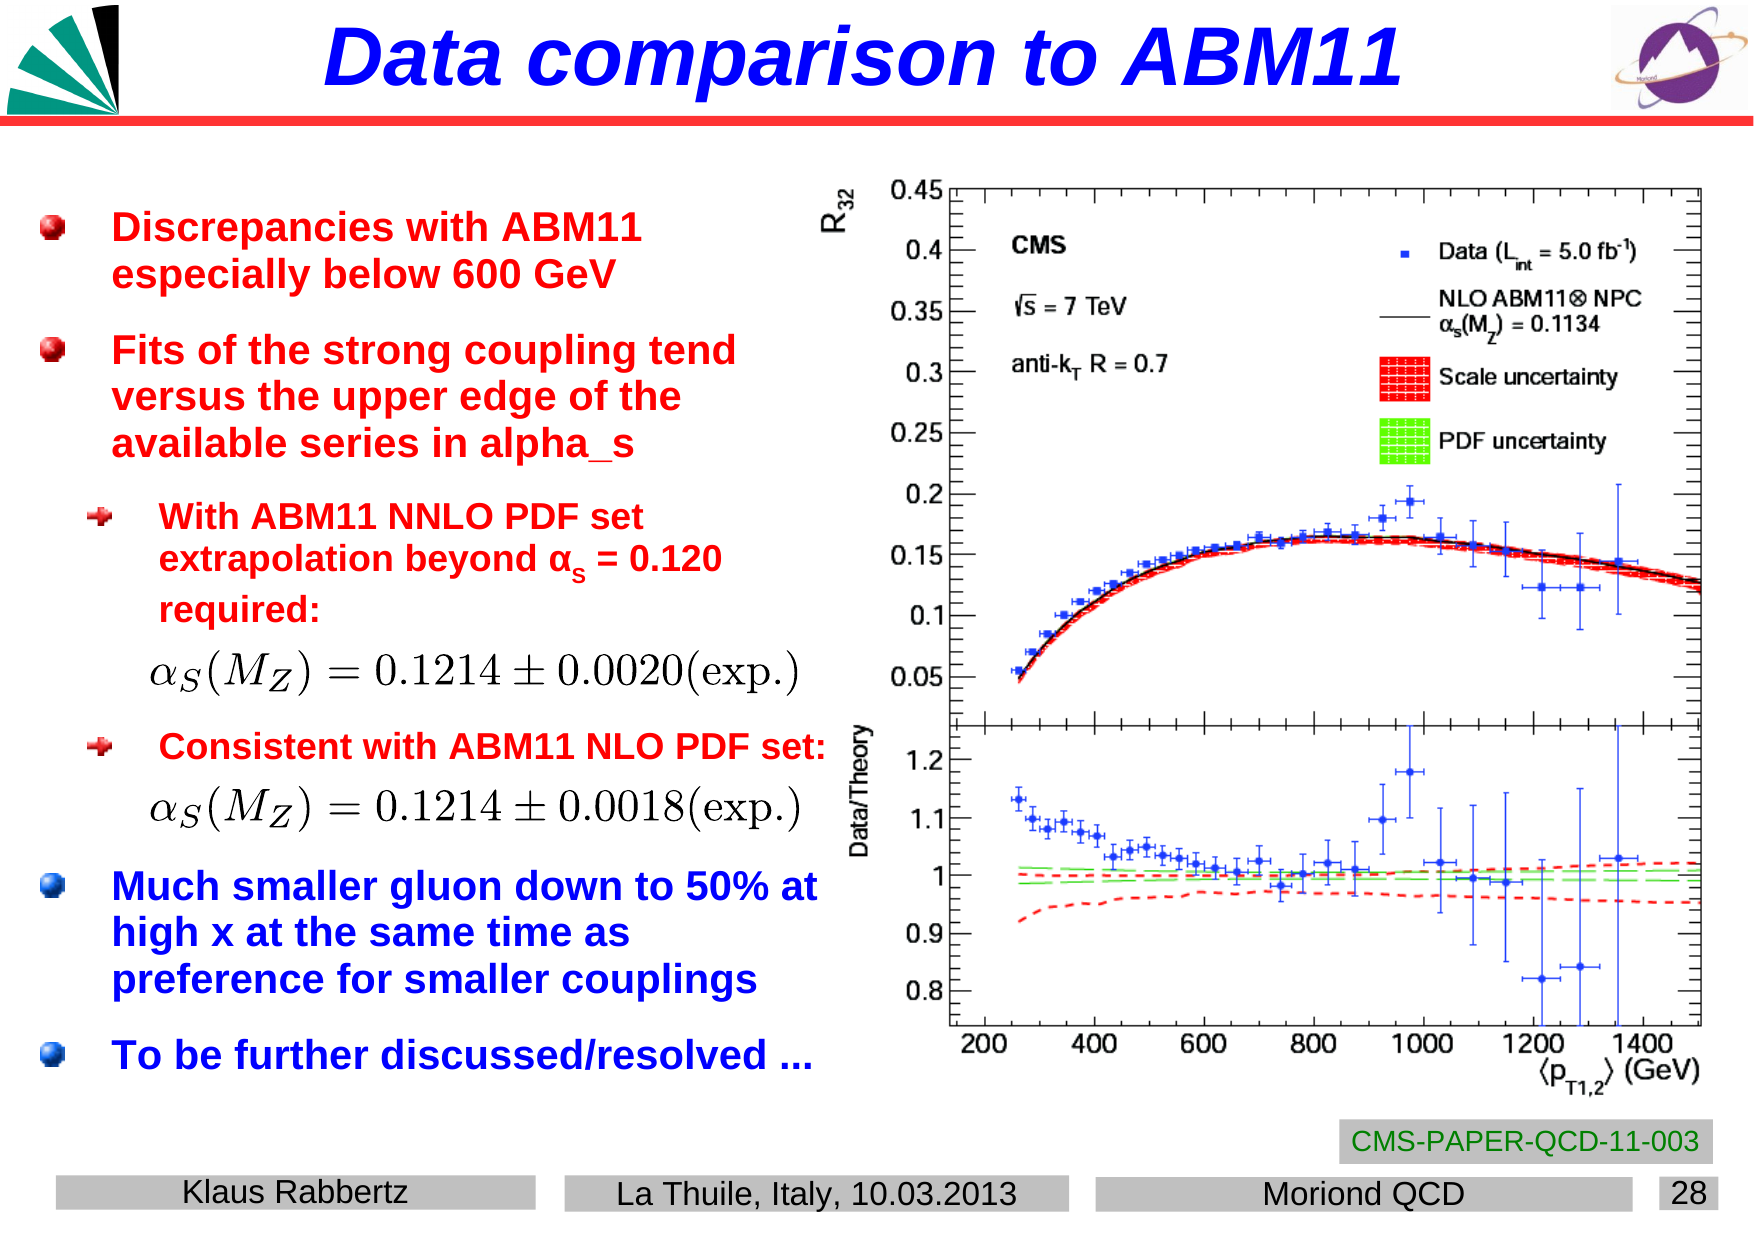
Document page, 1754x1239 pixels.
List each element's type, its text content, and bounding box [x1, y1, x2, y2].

picture [810, 177, 1709, 1102]
text_box CMS-PAPER-QCD-11-003 [1339, 1119, 1713, 1164]
picture [150, 650, 798, 696]
picture [1611, 5, 1748, 110]
picture [150, 786, 800, 832]
title Data comparison to ABM11 [123, 0, 1606, 114]
picture [7, 5, 119, 116]
list Discrepancies with ABM11 especially below 600 GeV Fits of the strong coupling tend versus the upper edge of the available series in alpha_s With ABM11 NNLO PDF set extrapolation beyond αS = 0.120 required: Consistent with ABM11 NLO PDF set: Much smaller gluon down to 50% at high x at the same time as preference for smaller couplings To be further discussed/resolved ... [28, 204, 834, 1079]
